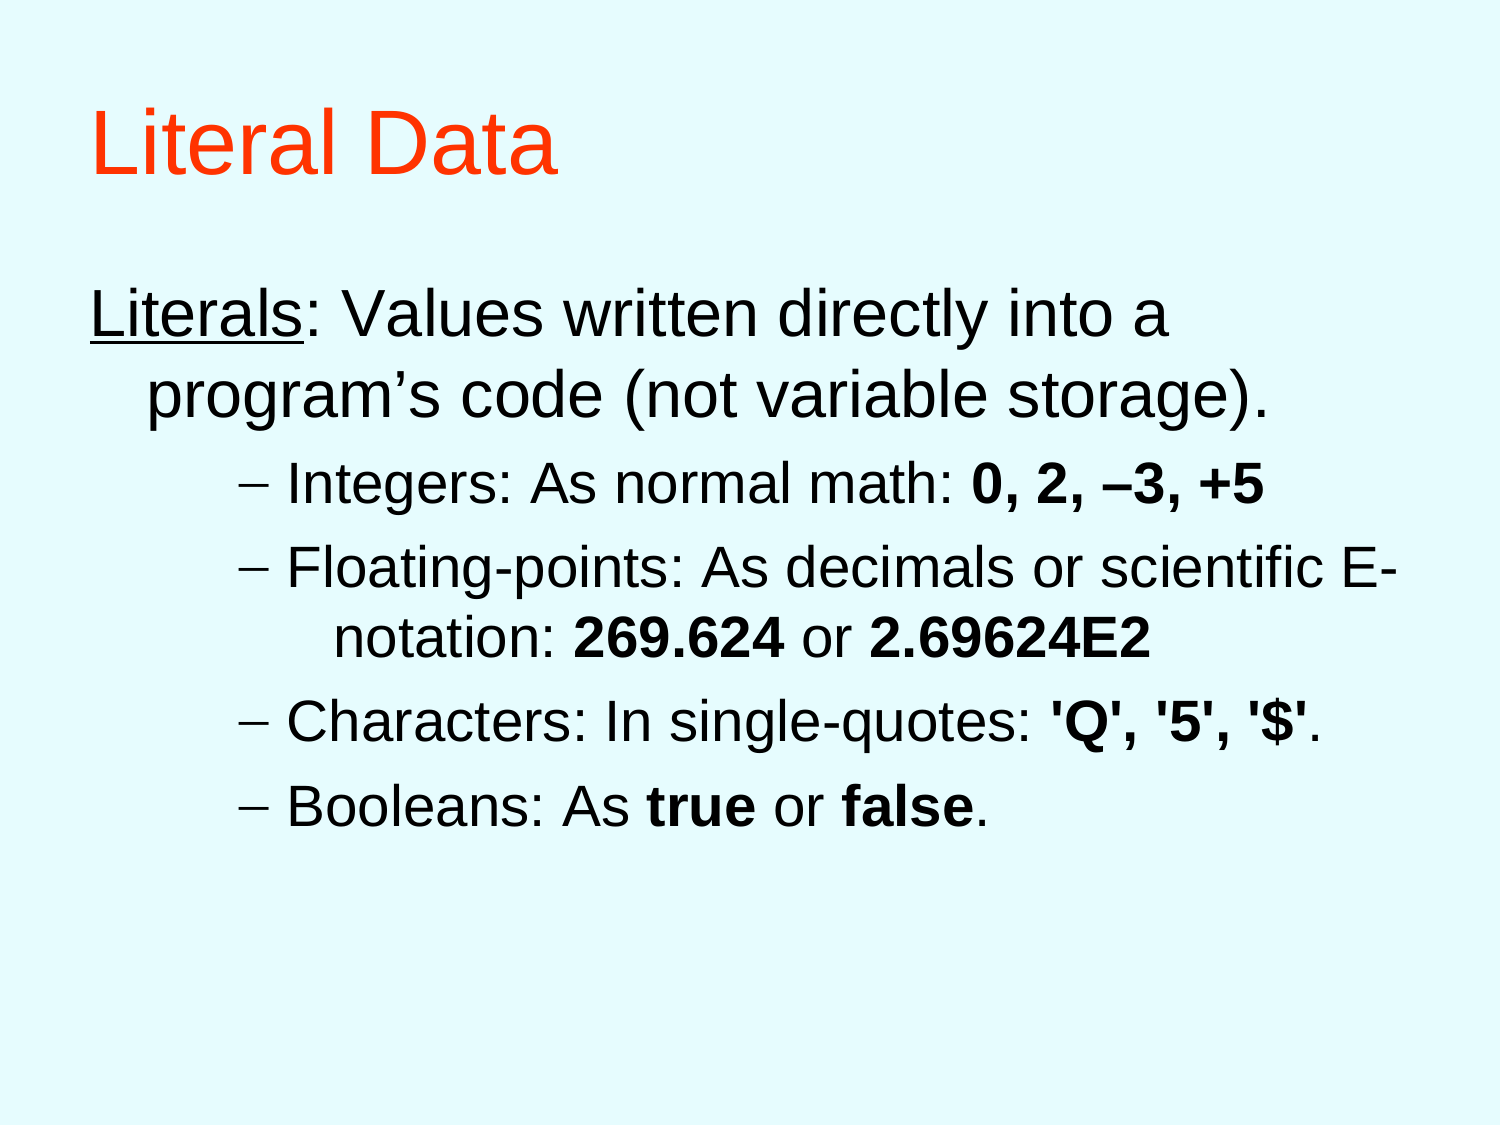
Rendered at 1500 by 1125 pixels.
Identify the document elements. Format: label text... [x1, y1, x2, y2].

title Literal Data [75, 45, 1423, 231]
list Literals: Values written directly into a program’s code (not variable storage). Integers: As normal math: 0, 2, –3, +5 Floating-points: As decimals or scientific E-notation: 269.624 or 2.69624E2 Characters: In single-quotes: 'Q', '5', '$'. Booleans: As true or false. [75, 262, 1423, 1025]
